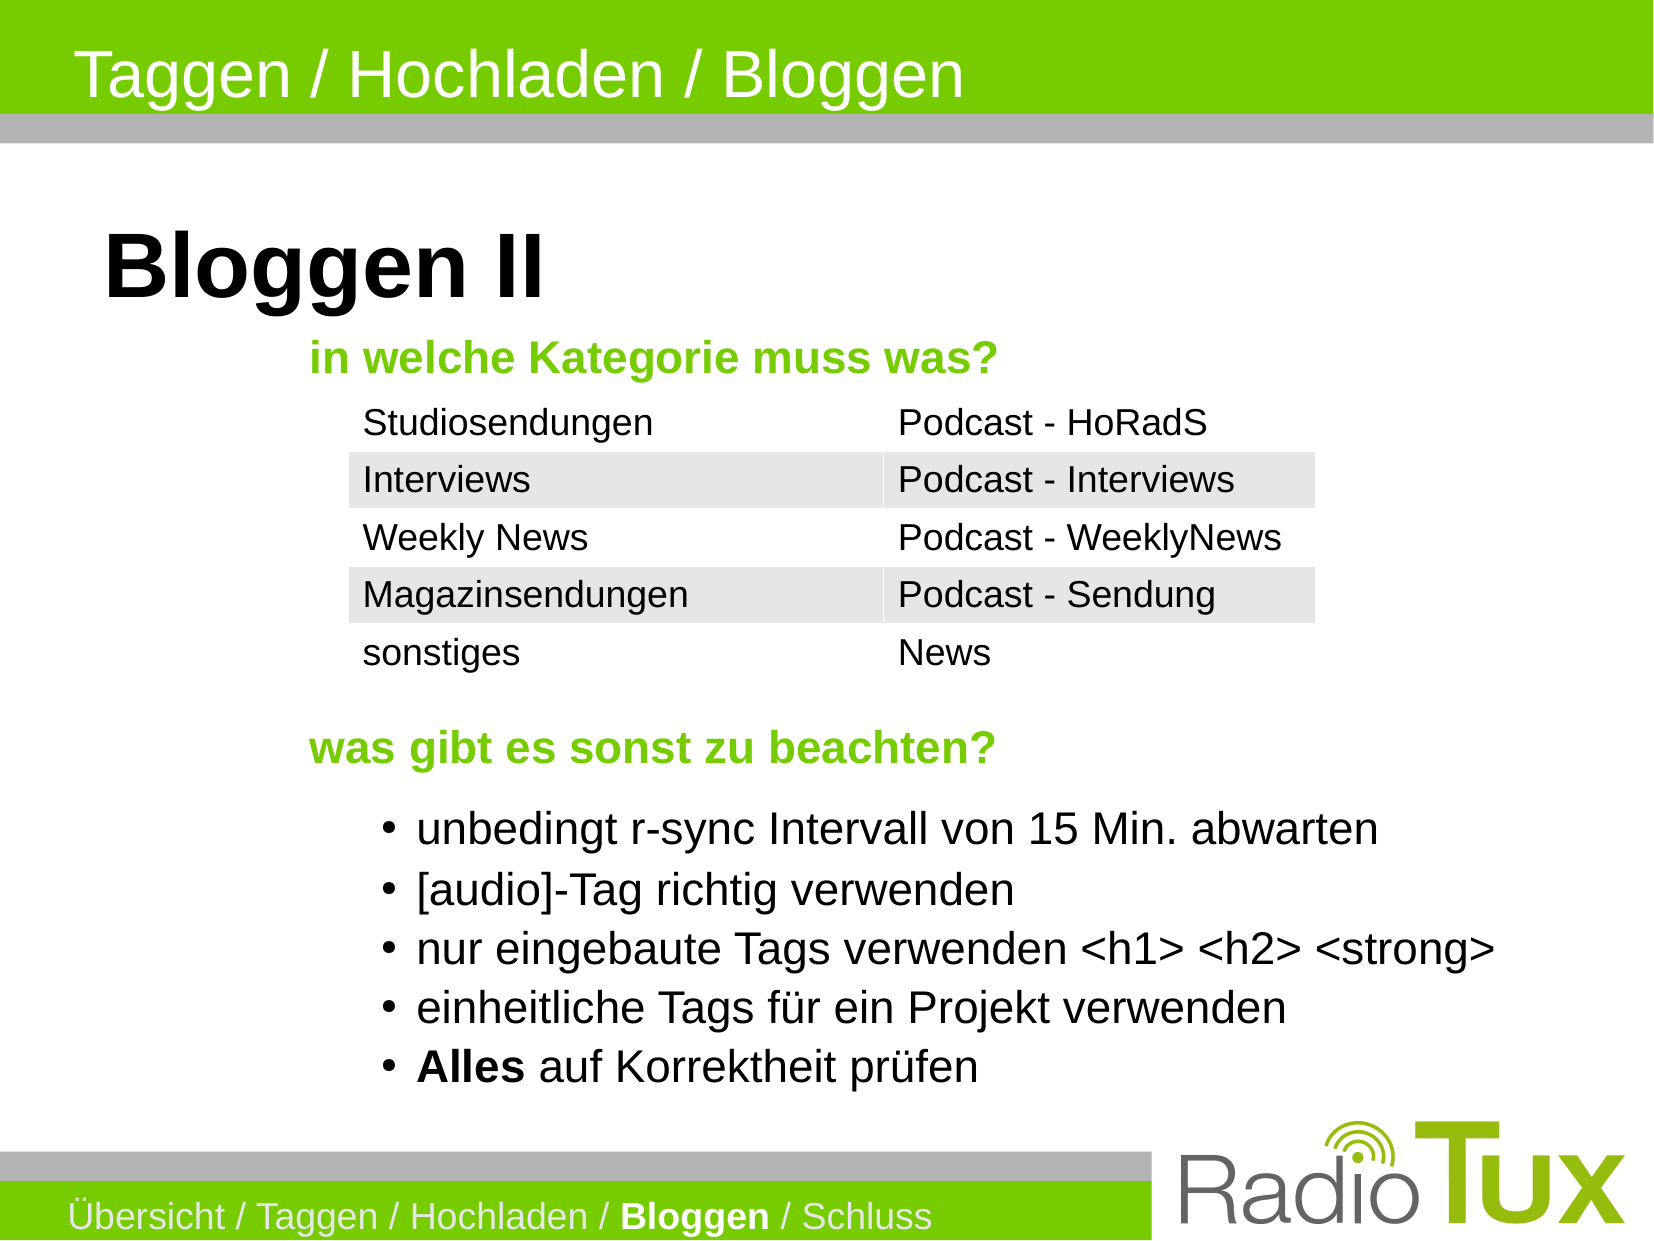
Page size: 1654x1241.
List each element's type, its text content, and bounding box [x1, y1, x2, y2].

text_box [0, 0, 1654, 144]
table_cell Podcast - WeeklyNews [884, 509, 1315, 566]
table_cell Magazinsendungen [349, 567, 883, 623]
table_cell News [884, 624, 1315, 681]
text_box einheitliche Tags für ein Projekt verwenden [295, 974, 1536, 1036]
text_box unbedingt r-sync Intervall von 15 Min. abwarten [295, 795, 1536, 856]
text_box [0, 1151, 1152, 1241]
text_box [audio]-Tag richtig verwenden [295, 856, 1536, 917]
table_cell sonstiges [349, 624, 883, 681]
table_cell Podcast - Sendung [884, 567, 1315, 623]
table_cell Podcast - Interviews [884, 452, 1315, 508]
text_box in welche Kategorie muss was? [295, 324, 1536, 386]
table_header Studiosendungen [349, 395, 883, 451]
text_box was gibt es sonst zu beachten? [295, 714, 1536, 776]
text_box Übersicht / Taggen / Hochladen / Bloggen / Schluss [0, 1187, 1063, 1241]
text_box Alles auf Korrektheit prüfen [295, 1036, 1536, 1095]
picture [1181, 1121, 1625, 1224]
text_box Bloggen II [88, 206, 650, 314]
text_box nur eingebaute Tags verwenden <h1> <h2> <strong> [295, 917, 1536, 974]
table_cell Interviews [349, 452, 883, 508]
table_cell Weekly News [349, 509, 883, 566]
table_header Podcast - HoRadS [884, 395, 1315, 451]
text_box Taggen / Hochladen / Bloggen [59, 29, 1654, 111]
